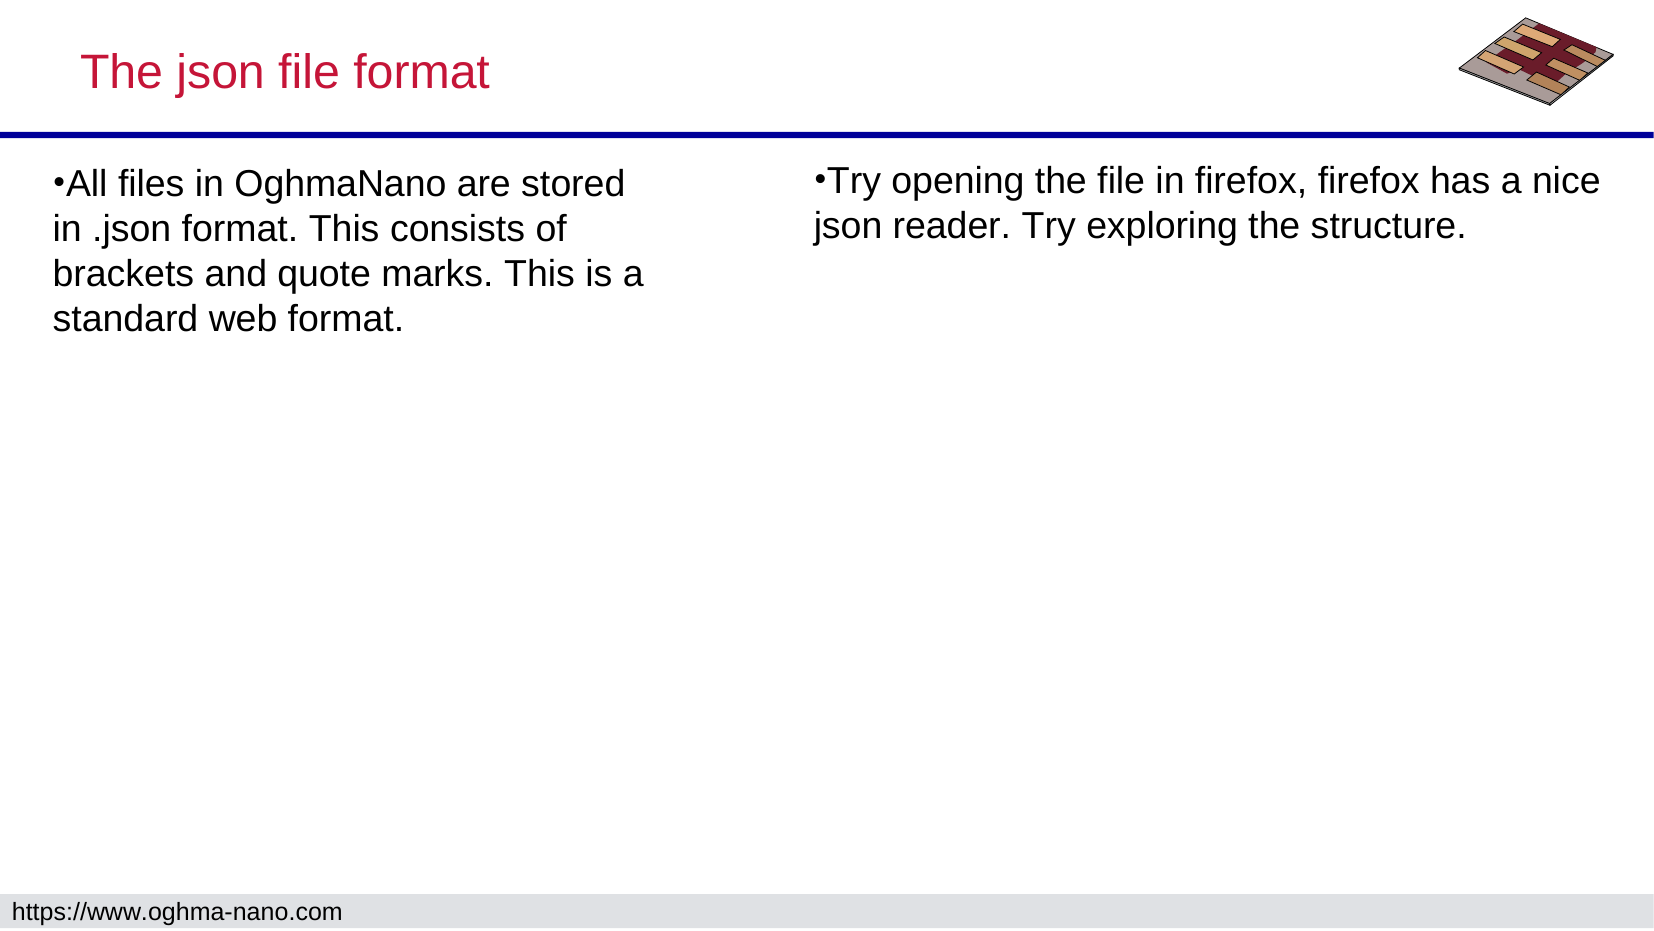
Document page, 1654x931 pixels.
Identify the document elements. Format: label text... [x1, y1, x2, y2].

title The json file format [65, 28, 533, 116]
text_box All files in OghmaNano are stored in .json format. This consists of brackets and quote marks. This is a standard web format. [38, 151, 708, 931]
text_box Try opening the file in firefox, firefox has a nice json reader. Try exploring the structure. [798, 149, 1647, 931]
